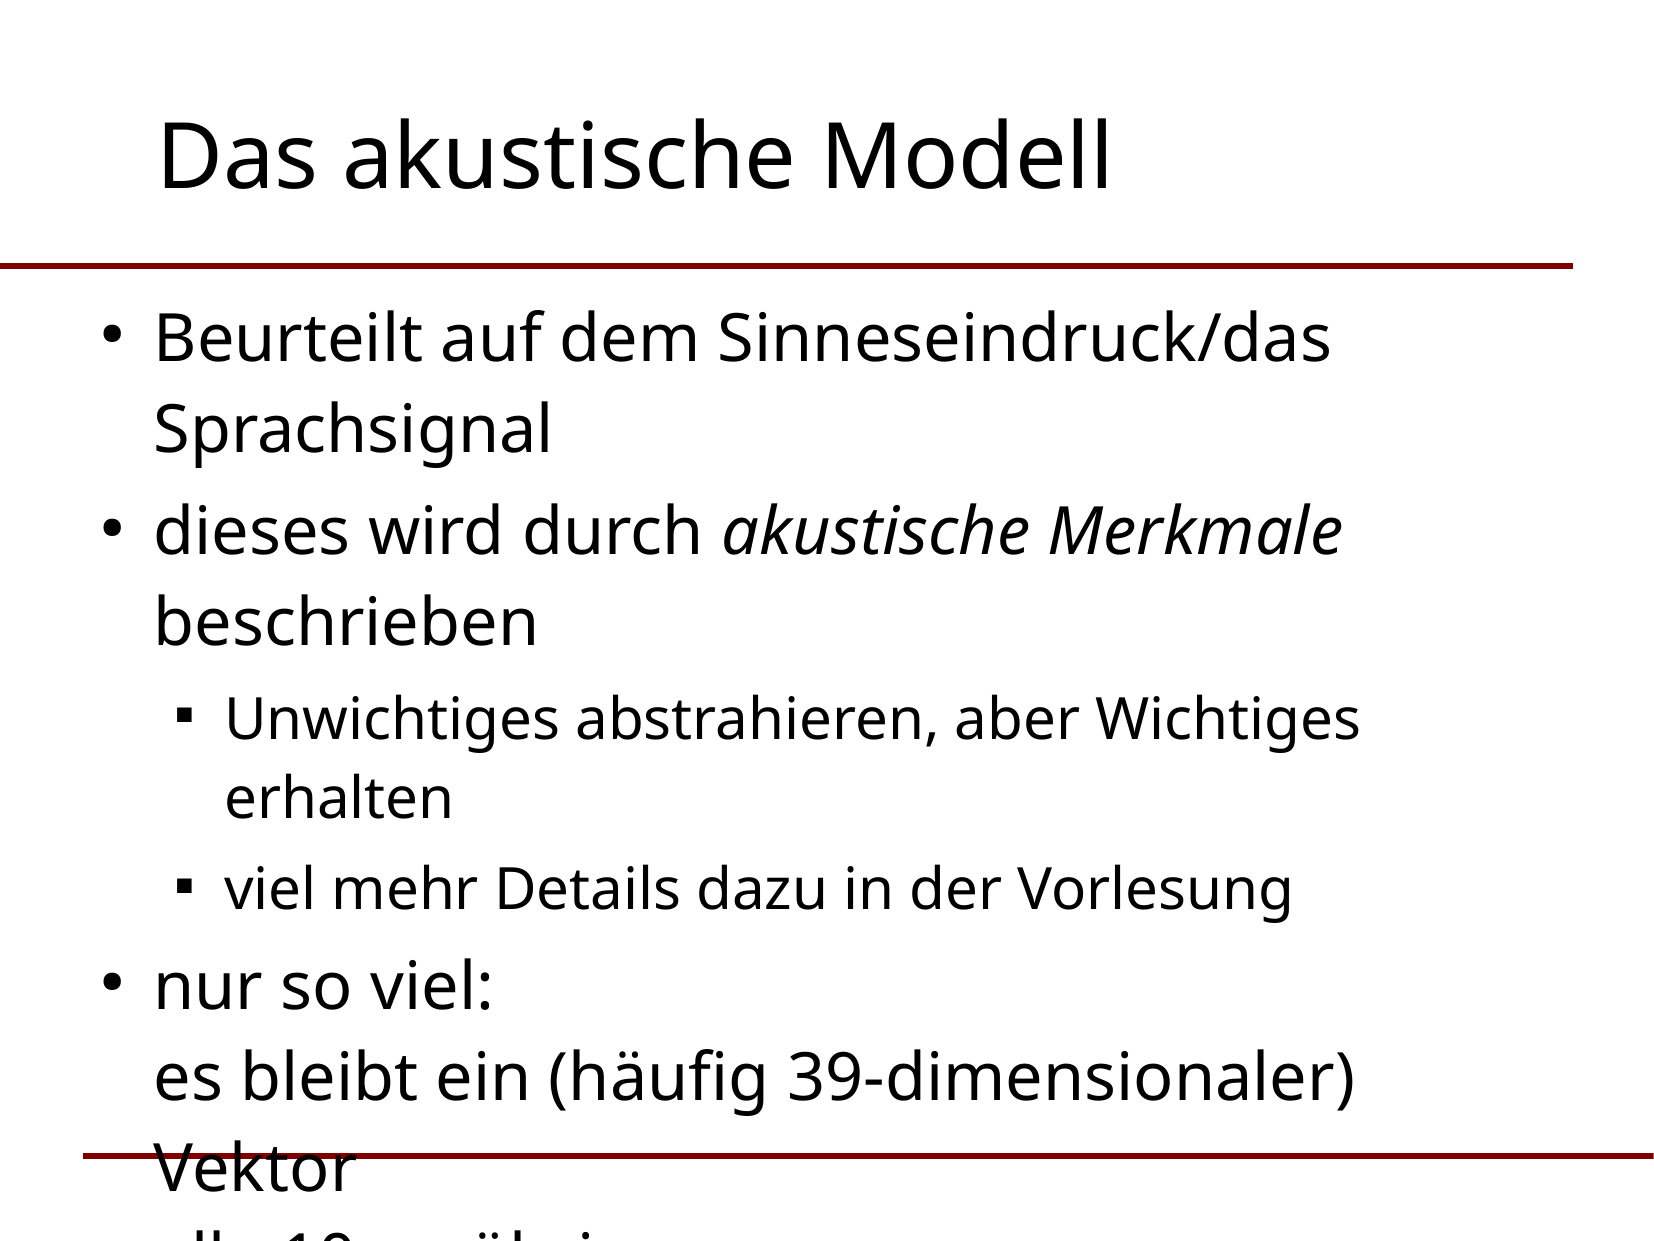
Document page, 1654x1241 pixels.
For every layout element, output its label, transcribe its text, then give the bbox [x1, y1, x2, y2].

list Beurteilt auf dem Sinneseindruck/das Sprachsignal dieses wird durch akustische Merkmale beschrieben Unwichtiges abstrahieren, aber Wichtiges erhalten viel mehr Details dazu in der Vorlesung nur so viel: es bleibt ein (häufig 39-dimensionaler) Vektor alle 10ms übrig also: O = (o1, o2, o3, o4, … otmax), mit oi wiederum der 39-dimensionale Vektor [82, 290, 1571, 1151]
title Das akustische Modell [82, 49, 1571, 257]
